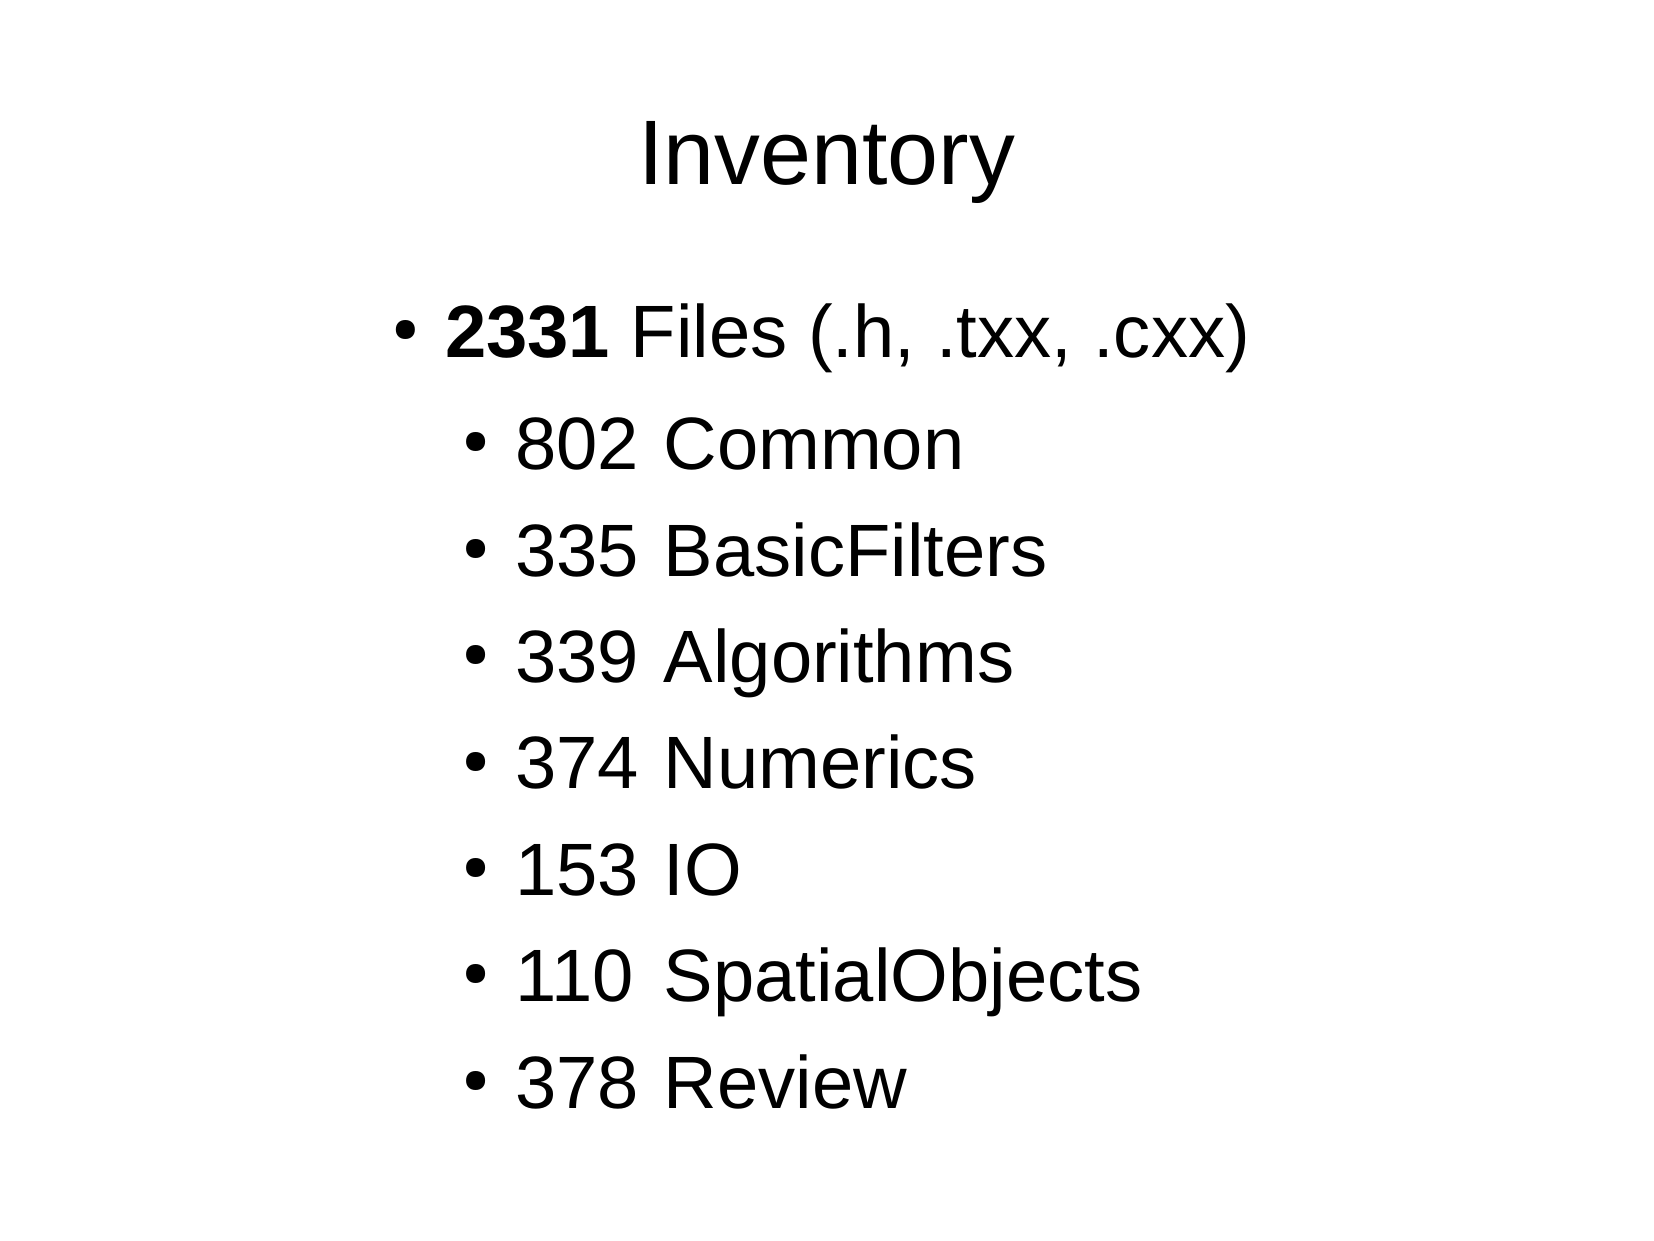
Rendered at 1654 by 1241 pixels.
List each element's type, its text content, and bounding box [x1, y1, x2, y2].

list 2331 Files (.h, .txx, .cxx) 802 Common 335 BasicFilters 339 Algorithms 374 Numerics 153 IO 110 SpatialObjects 378 Review [375, 290, 1446, 1126]
title Inventory [82, 49, 1571, 257]
